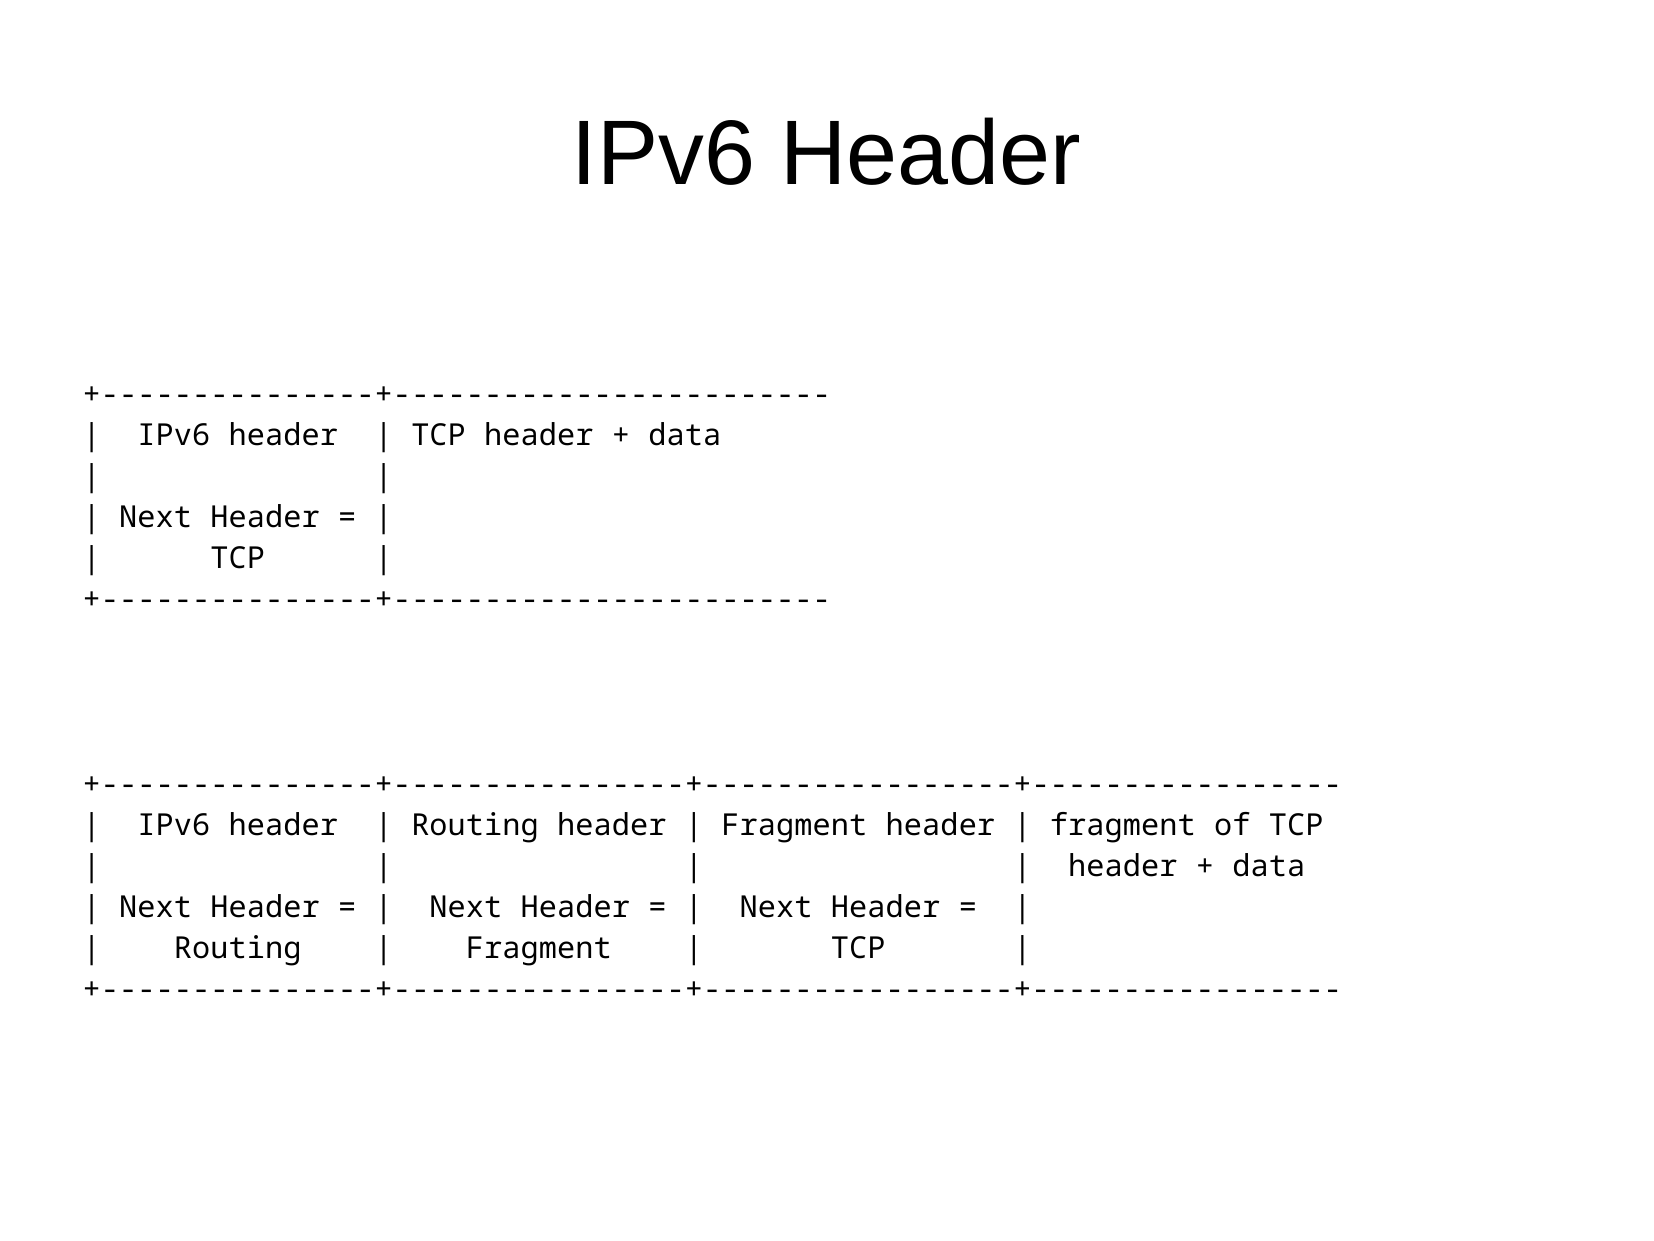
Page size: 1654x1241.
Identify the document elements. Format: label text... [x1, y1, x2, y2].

list +---------------+------------------------ | IPv6 header | TCP header + data | | | Next Header = | | TCP | +---------------+------------------------ +---------------+----------------+-----------------+----------------- | IPv6 header | Routing header | Fragment header | fragment of TCP | | | | header + data | Next Header = | Next Header = | Next Header = | | Routing | Fragment | TCP | +---------------+----------------+-----------------+----------------- [82, 290, 1571, 1010]
title IPv6 Header [82, 49, 1571, 257]
